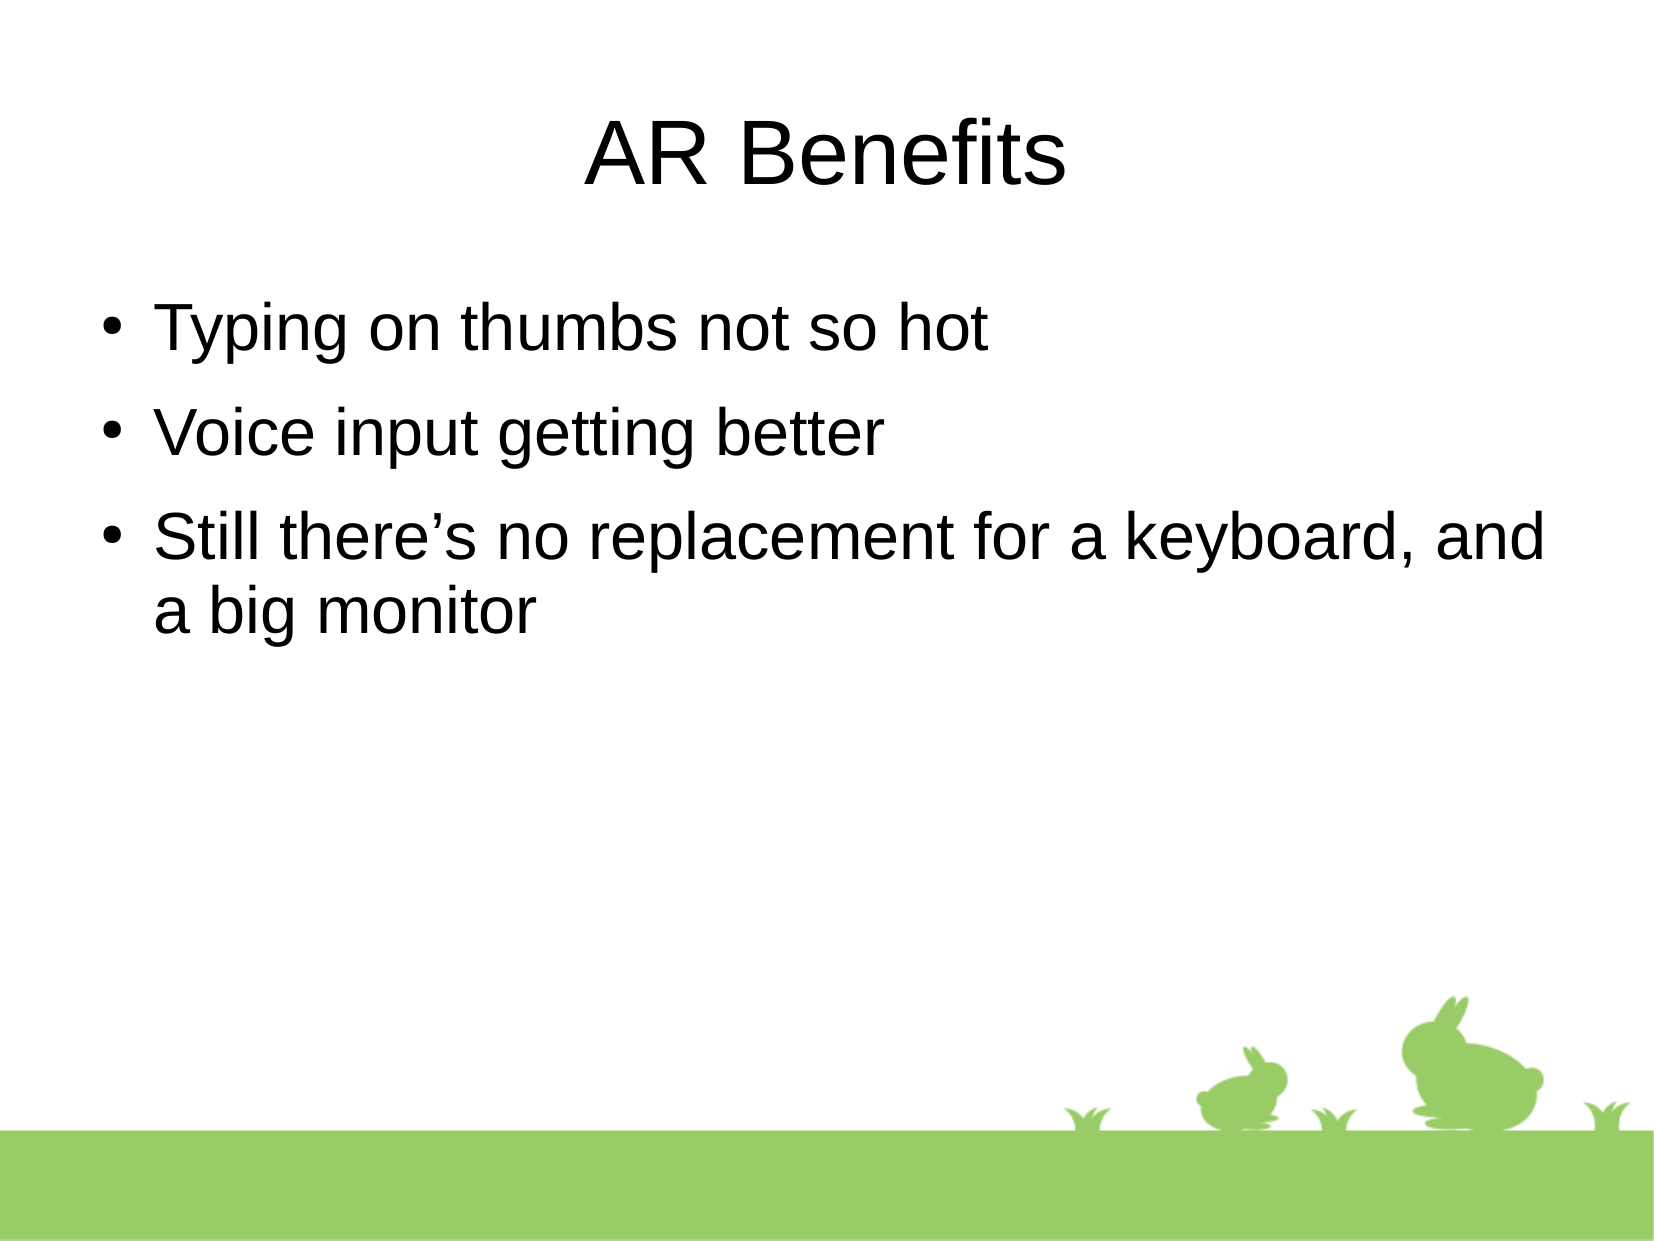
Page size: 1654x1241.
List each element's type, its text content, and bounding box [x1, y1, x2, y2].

list Typing on thumbs not so hot Voice input getting better Still there’s no replacement for a keyboard, and a big monitor [82, 290, 1571, 1010]
title AR Benefits [82, 49, 1571, 257]
picture [0, 0, 1654, 1241]
